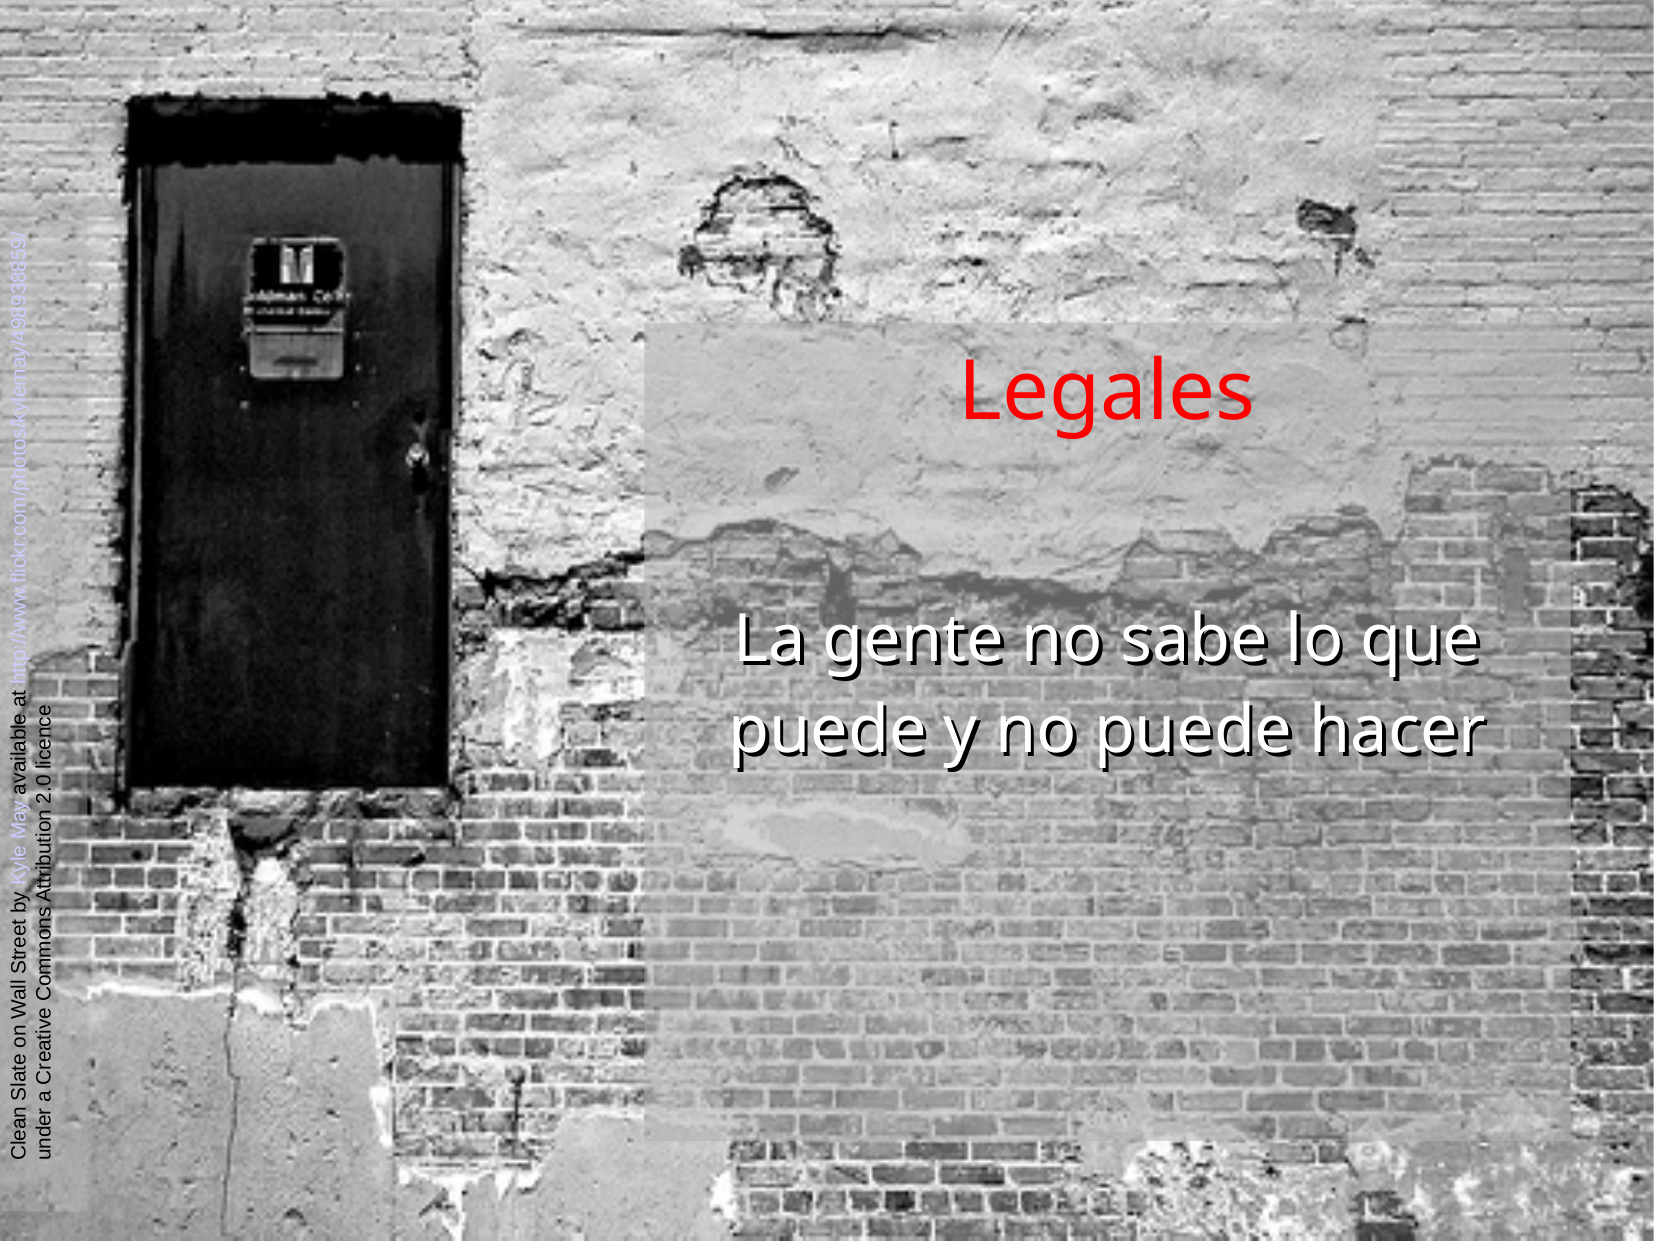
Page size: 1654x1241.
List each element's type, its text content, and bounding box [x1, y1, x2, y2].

picture [0, 0, 1654, 1241]
list Legales La gente no sabe lo que puede y no puede hacer [644, 322, 1571, 1141]
text_box Clean Slate on Wall Street by Kyle May available at http://www.flickr.com/photos/kylemay/498938859/ under a Creative Commons Attribution 2.0 licence [0, 211, 88, 1212]
